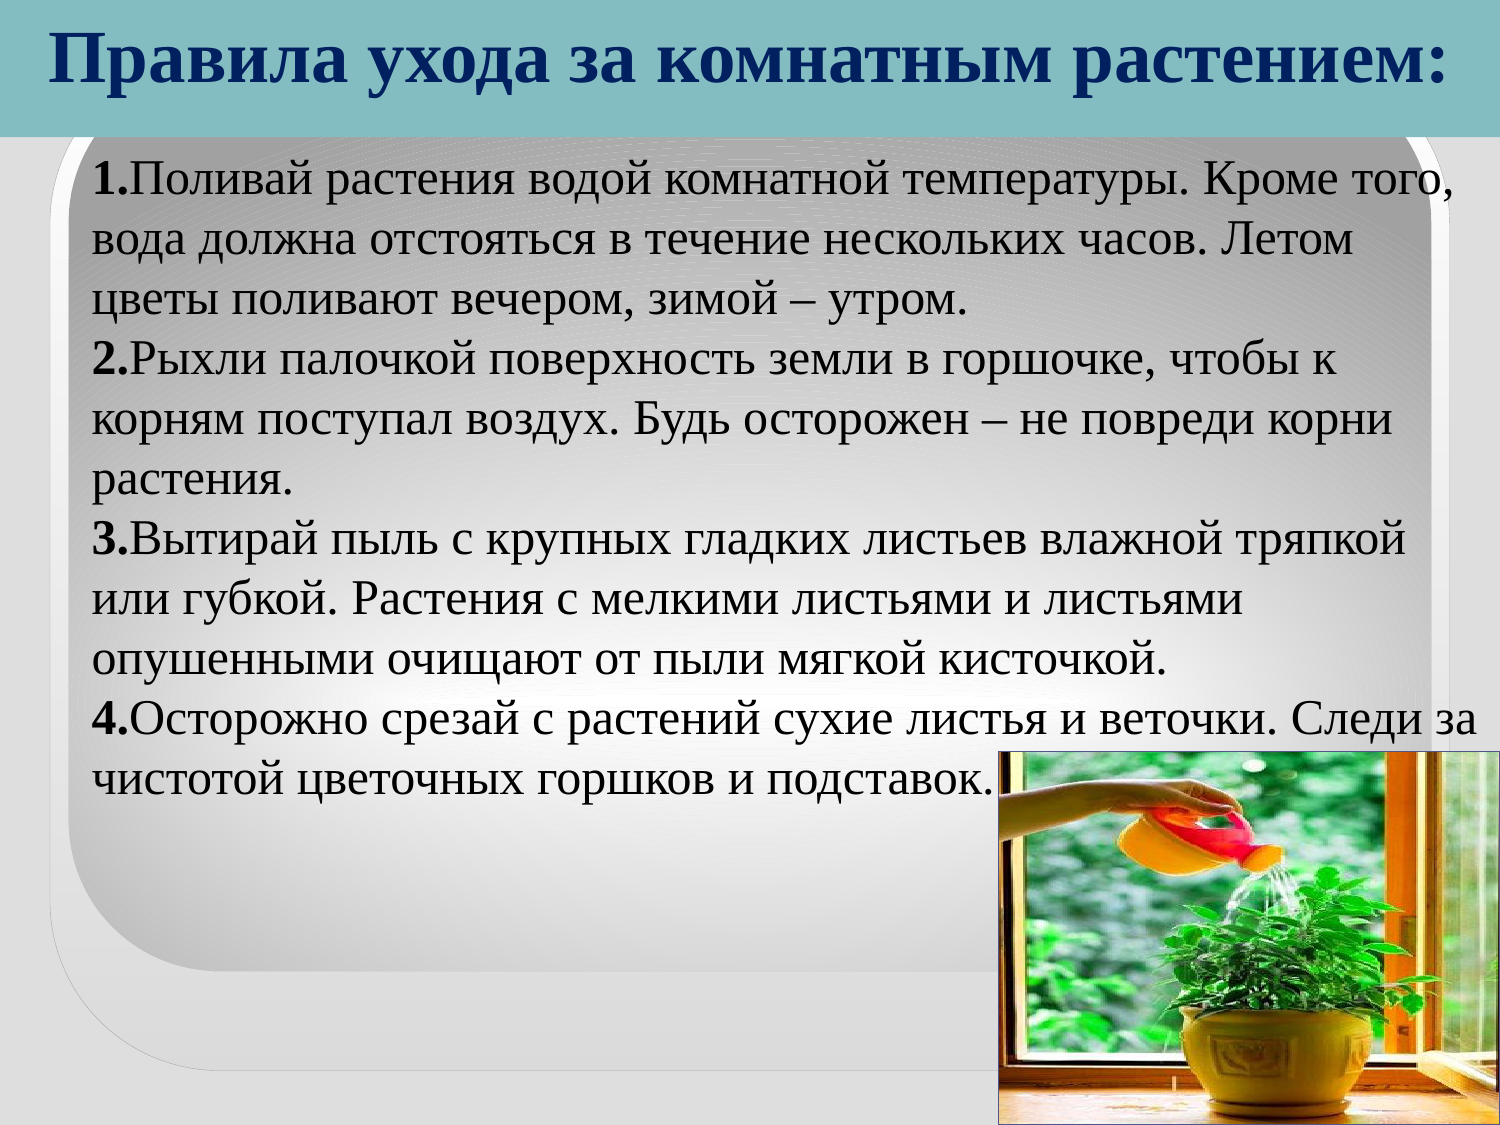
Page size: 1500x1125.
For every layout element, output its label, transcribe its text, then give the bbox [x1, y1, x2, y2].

picture [998, 751, 1500, 1125]
text_box 1.Поливай растения водой комнатной температуры. Кроме того, вода должна отстояться в течение нескольких часов. Летом цветы поливают вечером, зимой – утром. 2.Рыхли палочкой поверхность земли в горшочке, чтобы к корням поступал воздух. Будь осторожен – не повреди корни растения. 3.Вытирай пыль с крупных гладких листьев влажной тряпкой или губкой. Растения с мелкими листьями и листьями опушенными очищают от пыли мягкой кисточкой. 4.Осторожно срезай с растений сухие листья и веточки. Следи за чистотой цветочных горшков и подставок. [76, 137, 1500, 993]
title Правила ухода за комнатным растением: [0, 0, 1500, 138]
